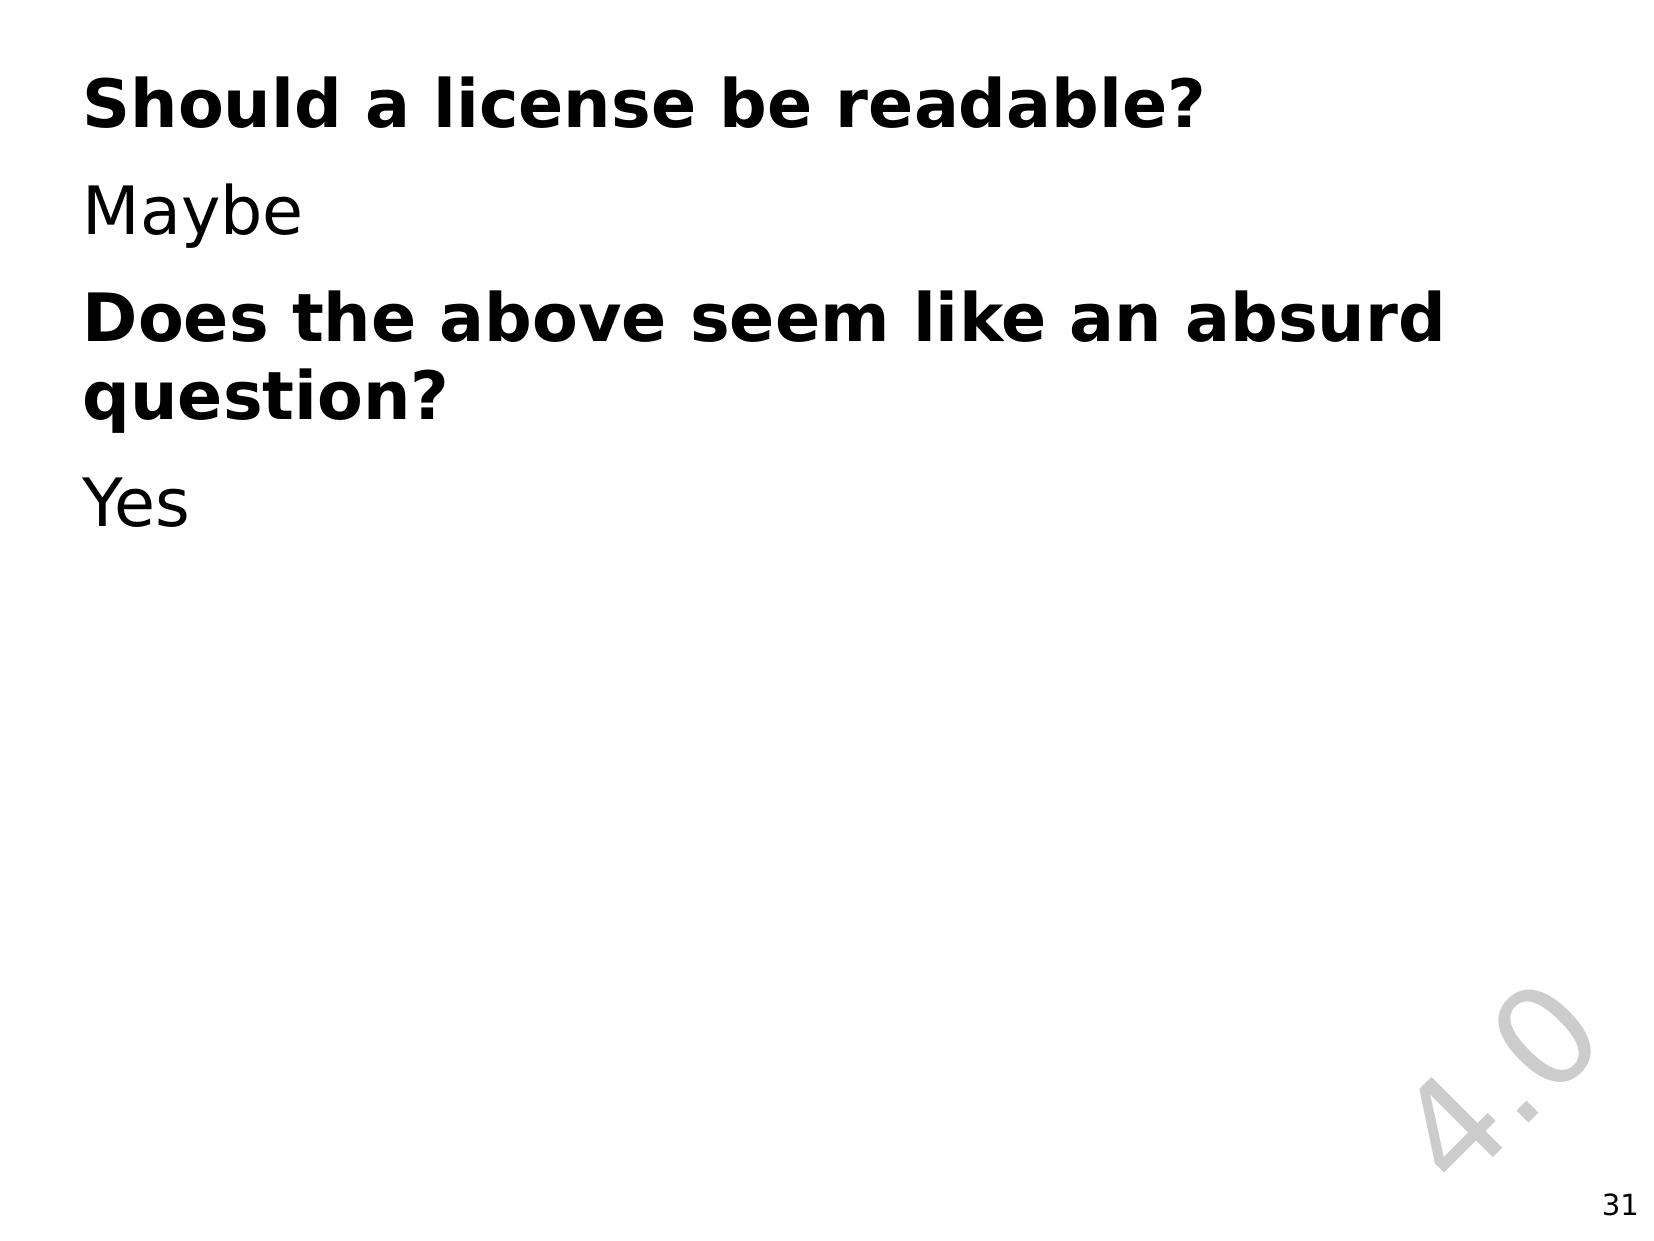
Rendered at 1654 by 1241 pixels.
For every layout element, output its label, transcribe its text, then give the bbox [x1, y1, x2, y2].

text_box 4.0 [1350, 934, 1651, 1234]
list Should a license be readable? Maybe Does the above seem like an absurd question? Yes [82, 65, 1571, 1062]
